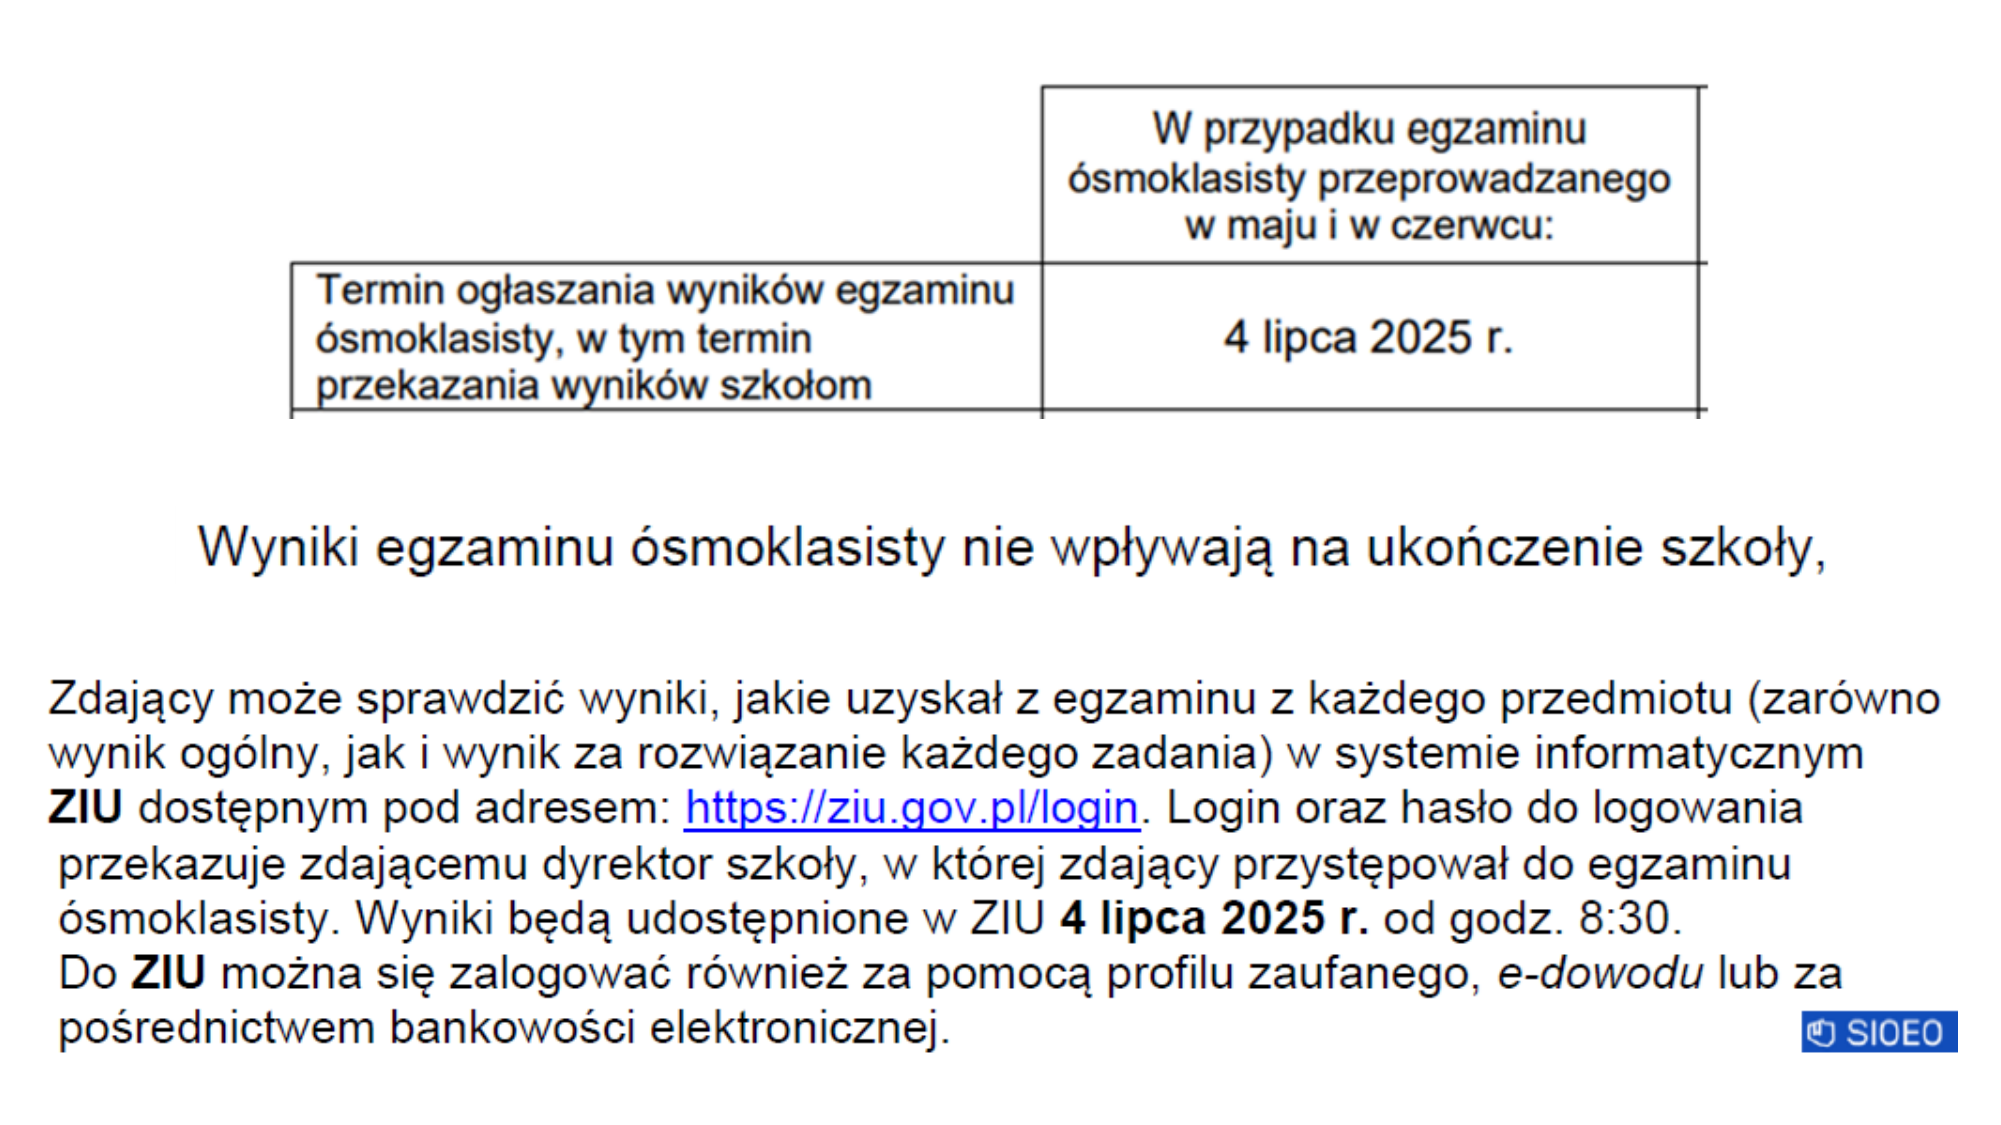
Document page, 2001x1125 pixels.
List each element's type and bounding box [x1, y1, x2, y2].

picture [286, 81, 1714, 420]
picture [42, 671, 1958, 1066]
picture [174, 507, 1826, 584]
